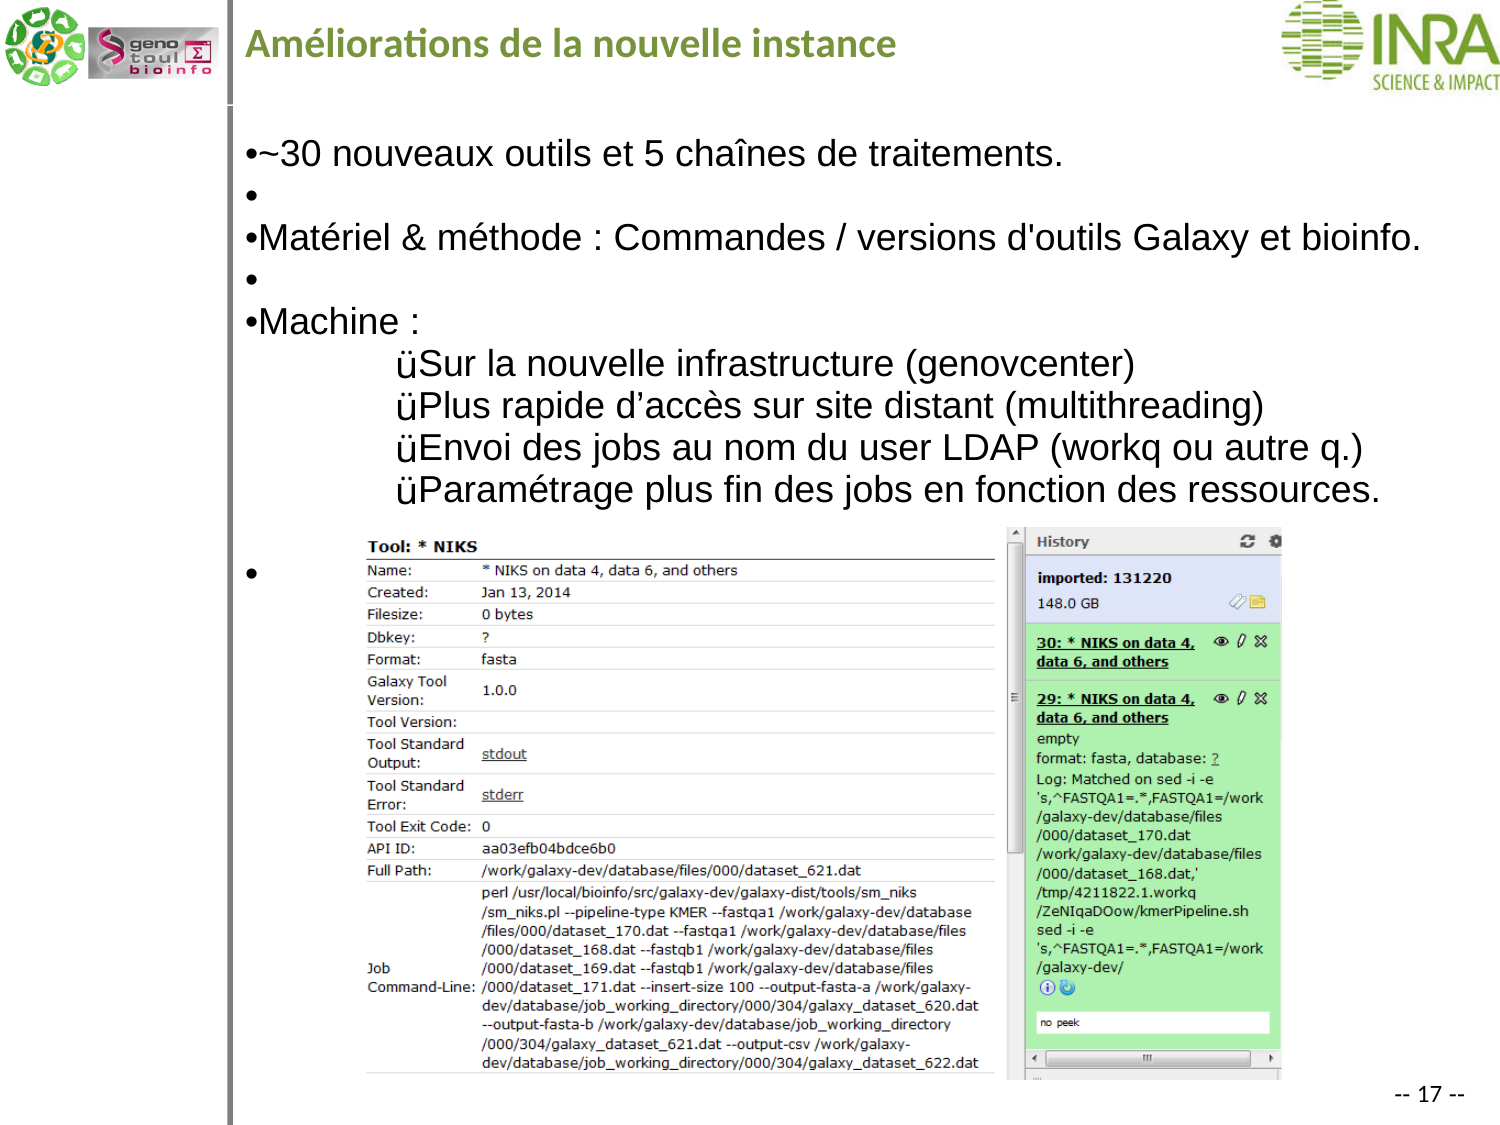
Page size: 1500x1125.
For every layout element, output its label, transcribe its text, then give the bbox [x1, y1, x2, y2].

text_box Améliorations de la nouvelle instance [230, 19, 1270, 86]
picture [360, 527, 1282, 1080]
text_box ~30 nouveaux outils et 5 chaînes de traitements. Matériel & méthode : Commandes / versions d'outils Galaxy et bioinfo. Machine : Sur la nouvelle infrastructure (genovcenter) Plus rapide d’accès sur site distant (multithreading) Envoi des jobs au nom du user LDAP (workq ou autre q.) Paramétrage plus fin des jobs en fonction des ressources. [230, 125, 1471, 1024]
